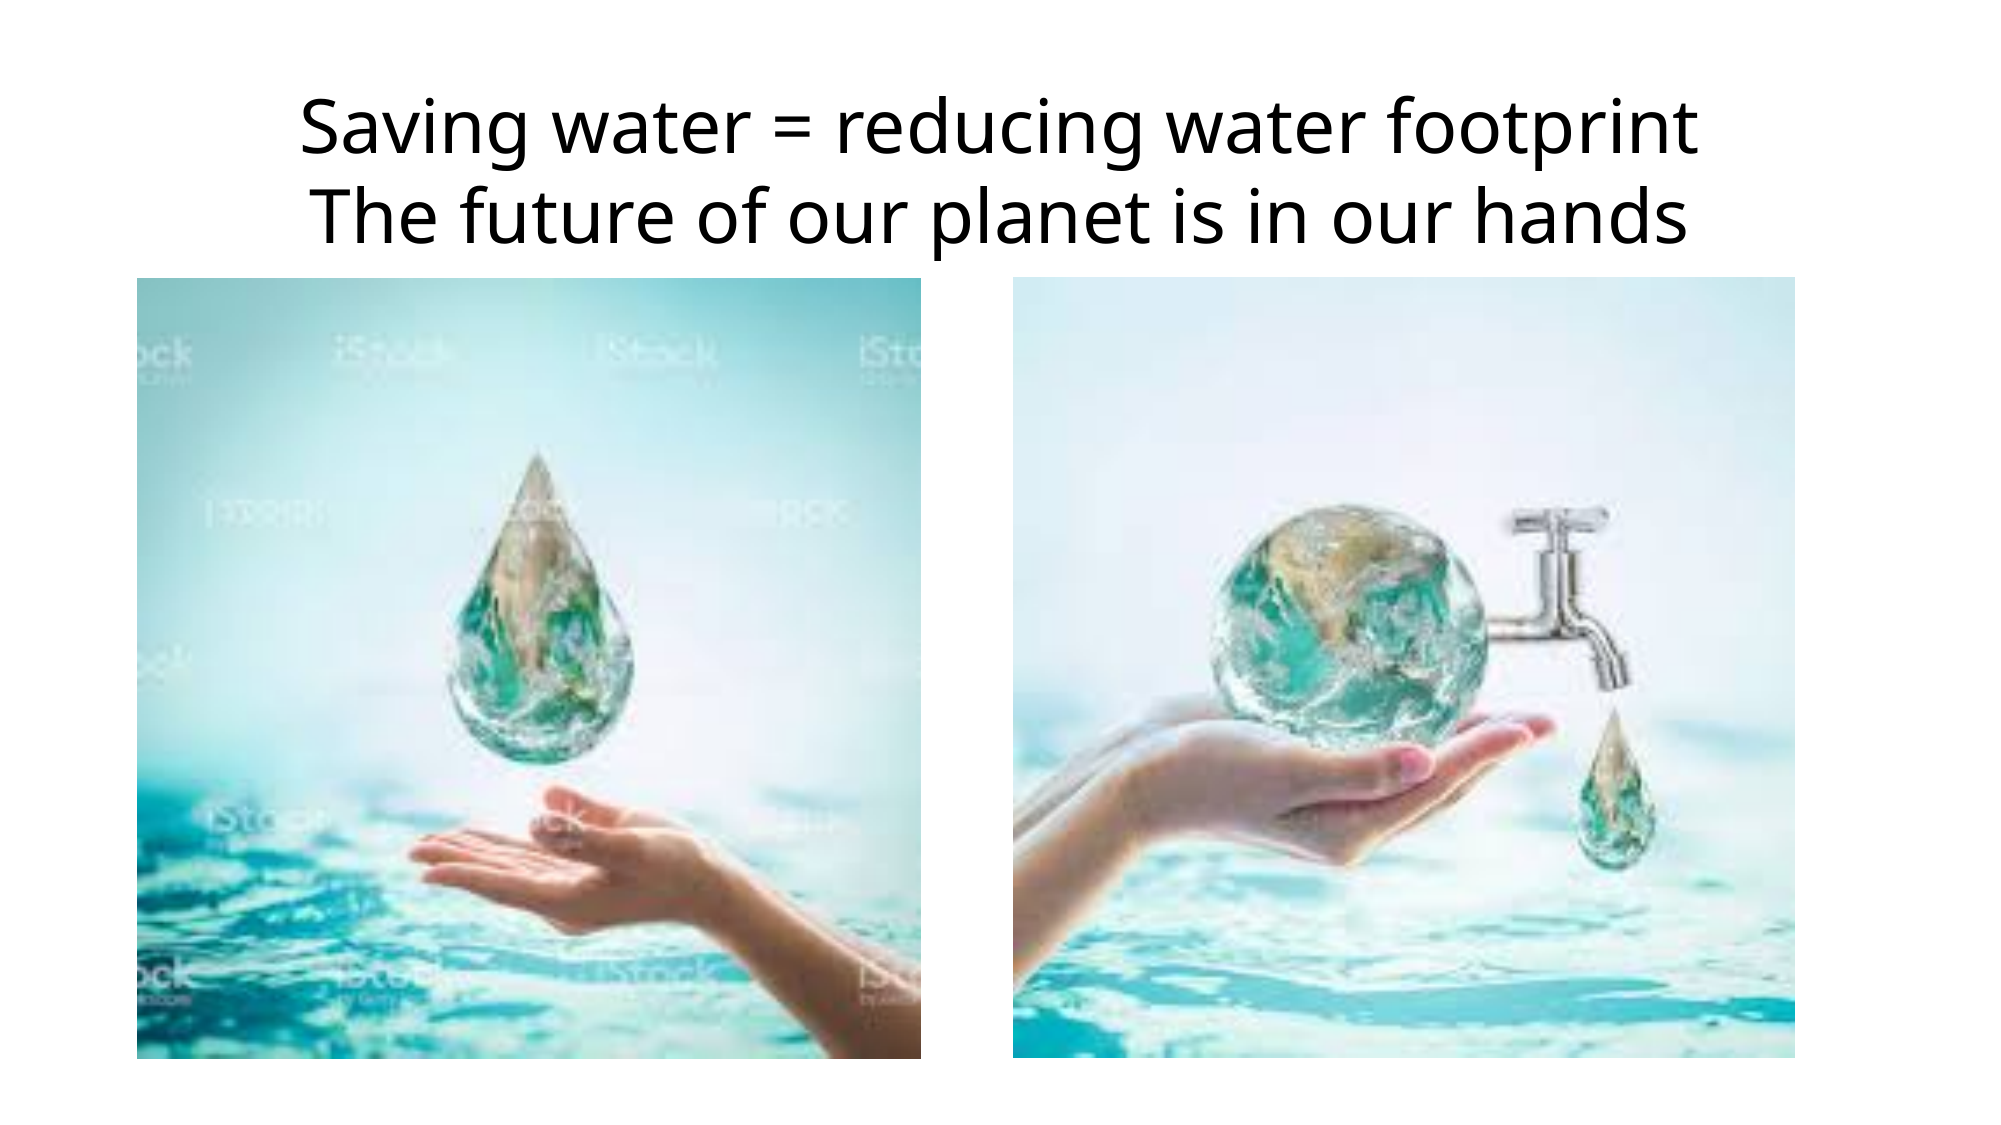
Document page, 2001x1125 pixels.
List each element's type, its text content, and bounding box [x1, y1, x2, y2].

title Saving water = reducing water footprint The future of our planet is in our hands [137, 59, 1863, 278]
picture [137, 278, 921, 1059]
picture [1013, 277, 1795, 1058]
